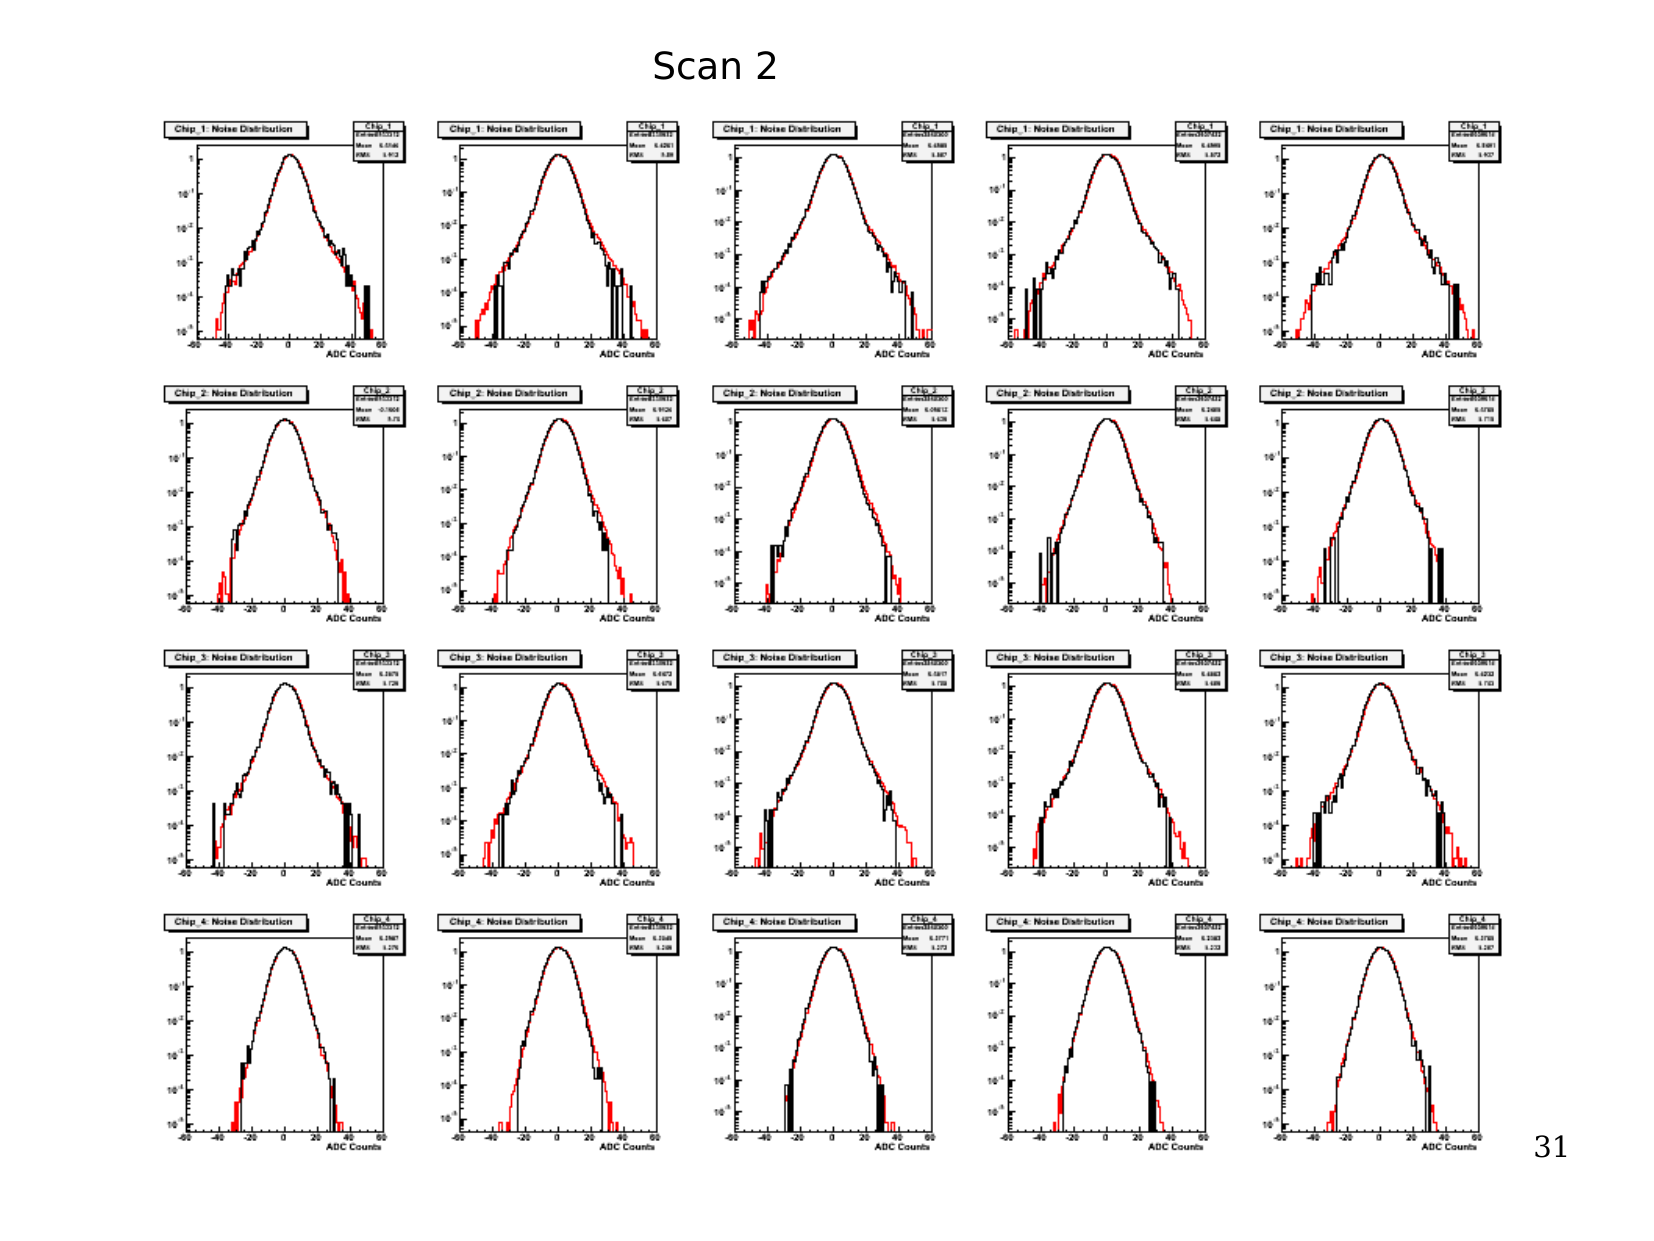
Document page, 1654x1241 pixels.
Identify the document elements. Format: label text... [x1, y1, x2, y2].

text_box Scan 2 [637, 37, 792, 96]
picture [150, 112, 1519, 1169]
